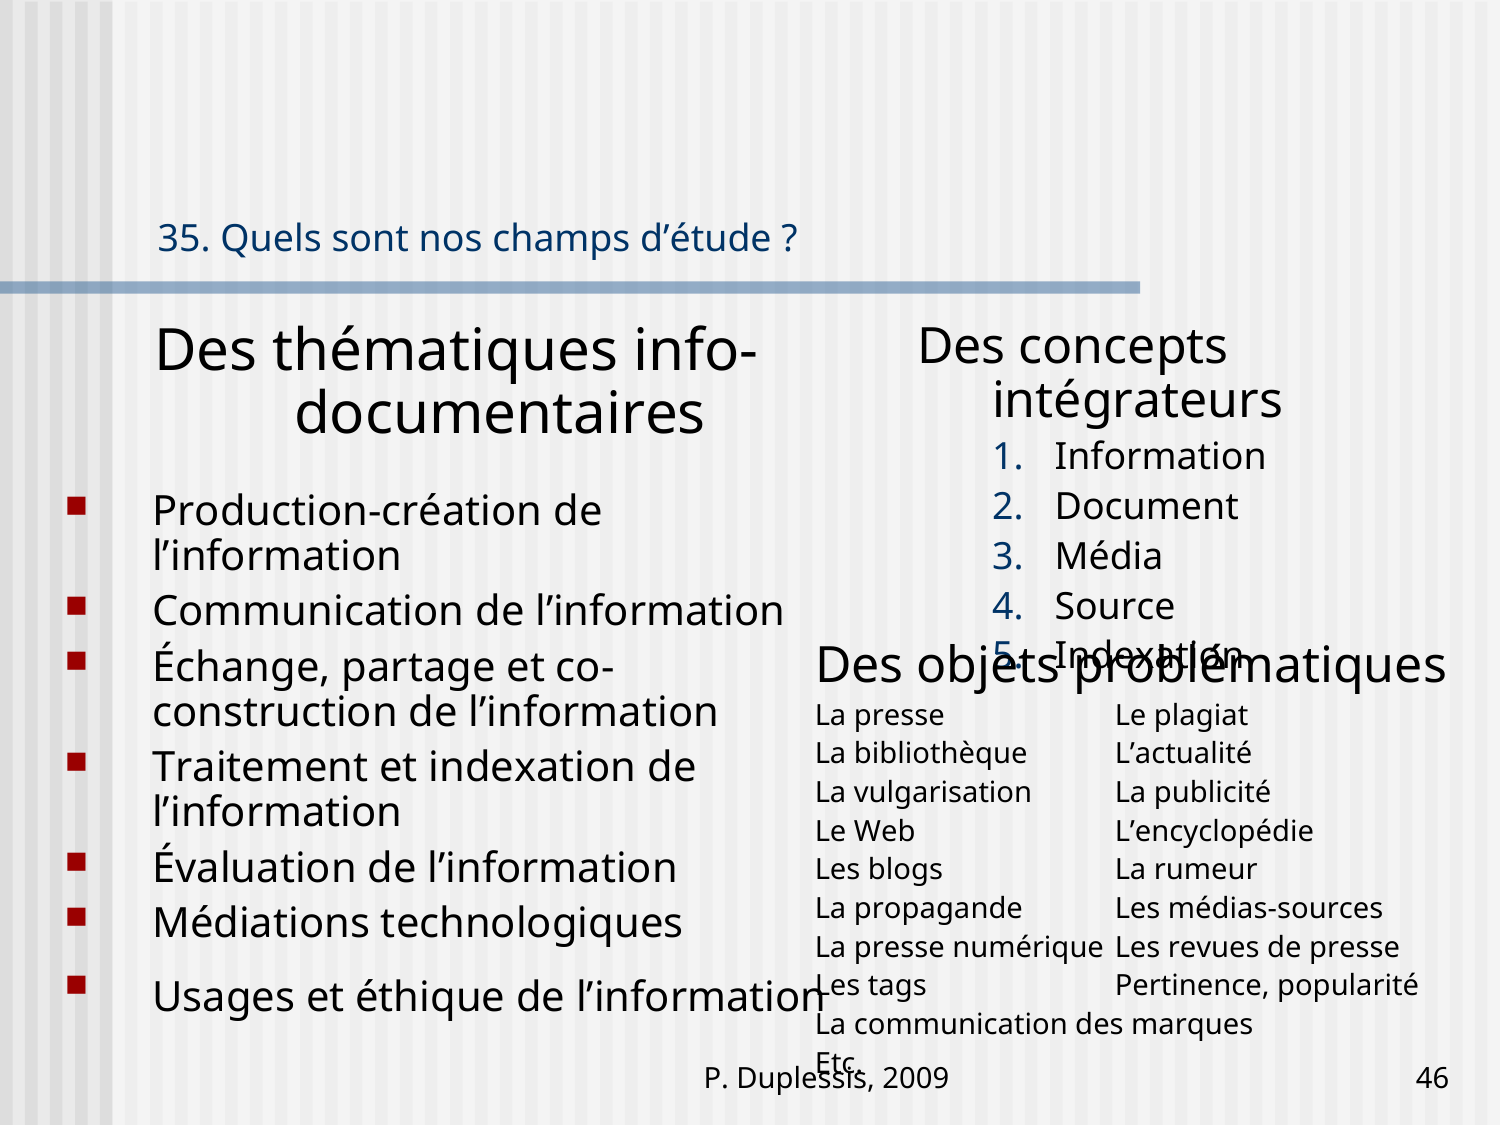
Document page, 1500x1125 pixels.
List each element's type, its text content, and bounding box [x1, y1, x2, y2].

list Des thématiques info-documentaires Production-création de l’information Communication de l’information Échange, partage et co-construction de l’information Traitement et indexation de l’information Évaluation de l’information Médiations technologiques Usages et éthique de l’information [50, 312, 827, 1065]
list Des concepts intégrateurs Information Document Média Source Indexation [827, 312, 1481, 638]
text_box Des objets problématiques La presse Le plagiat La bibliothèque L’actualité La vulgarisation La publicité Le Web L’encyclopédie Les blogs La rumeur La propagande Les médias-sources La presse numérique Les revues de presse Les tags Pertinence, popularité La communication des marques Etc. [800, 624, 1463, 1125]
title 35. Quels sont nos champs d’étude ? [142, 205, 1482, 267]
